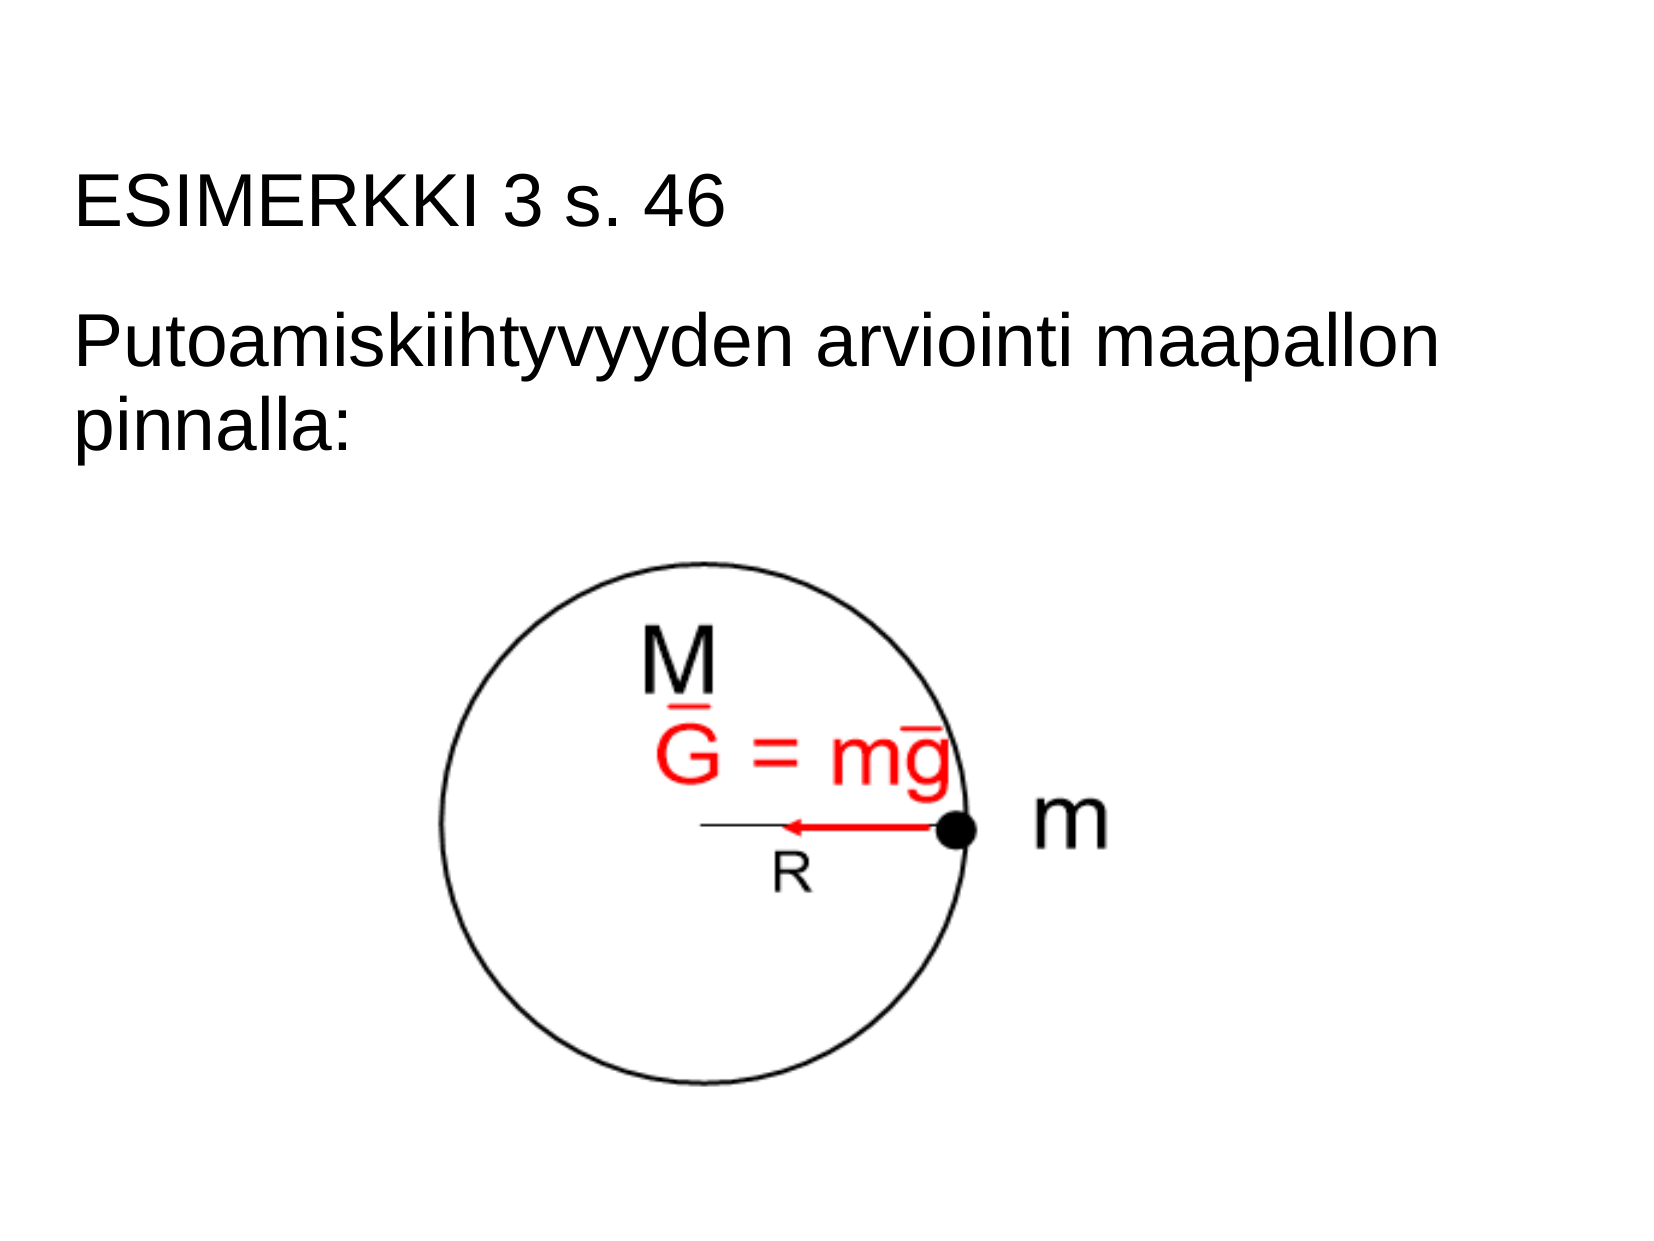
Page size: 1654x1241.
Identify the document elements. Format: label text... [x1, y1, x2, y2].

picture [377, 471, 1201, 1134]
text_box ESIMERKKI 3 s. 46 Putoamiskiihtyvyyden arviointi maapallon pinnalla: [59, 151, 1654, 474]
